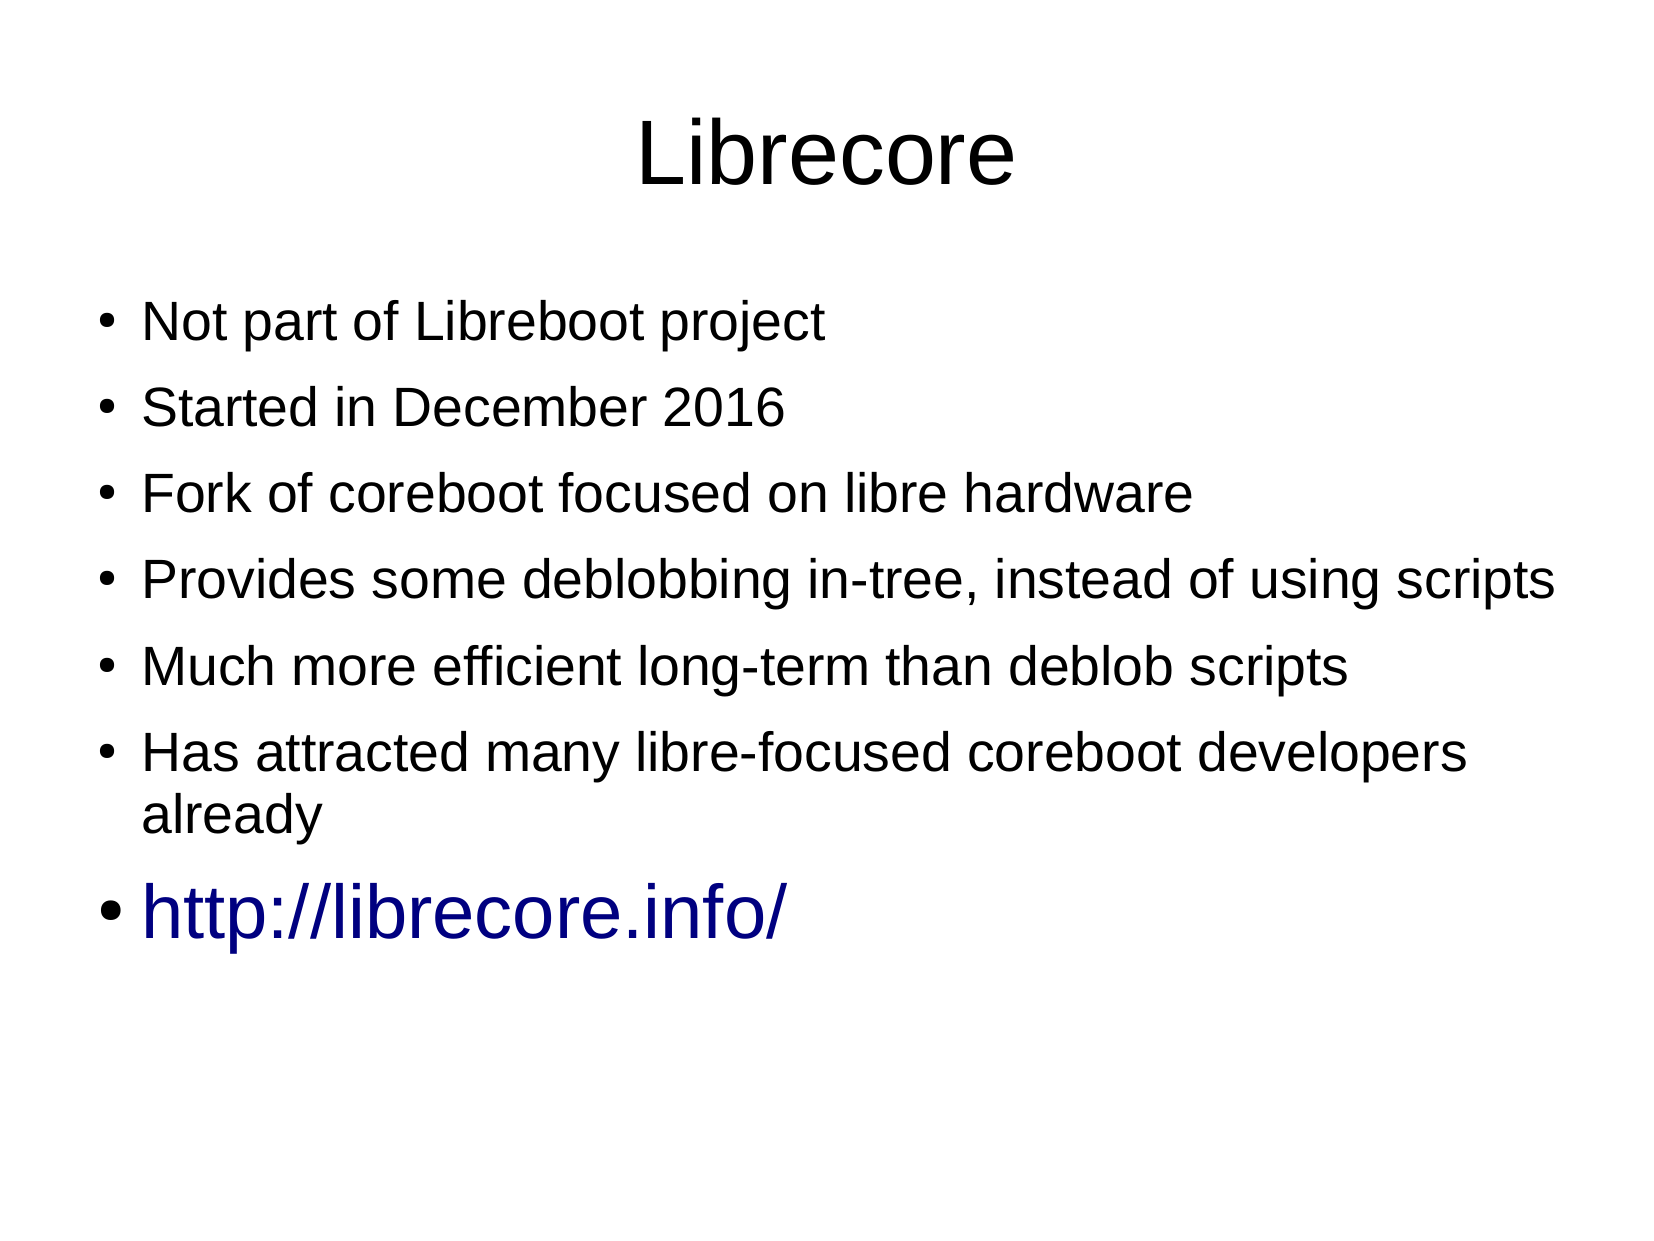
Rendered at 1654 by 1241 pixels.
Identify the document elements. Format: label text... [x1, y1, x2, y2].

title Librecore [82, 49, 1571, 257]
list Not part of Libreboot project Started in December 2016 Fork of coreboot focused on libre hardware Provides some deblobbing in-tree, instead of using scripts Much more efficient long-term than deblob scripts Has attracted many libre-focused coreboot developers already http://librecore.info/ [82, 290, 1571, 1010]
